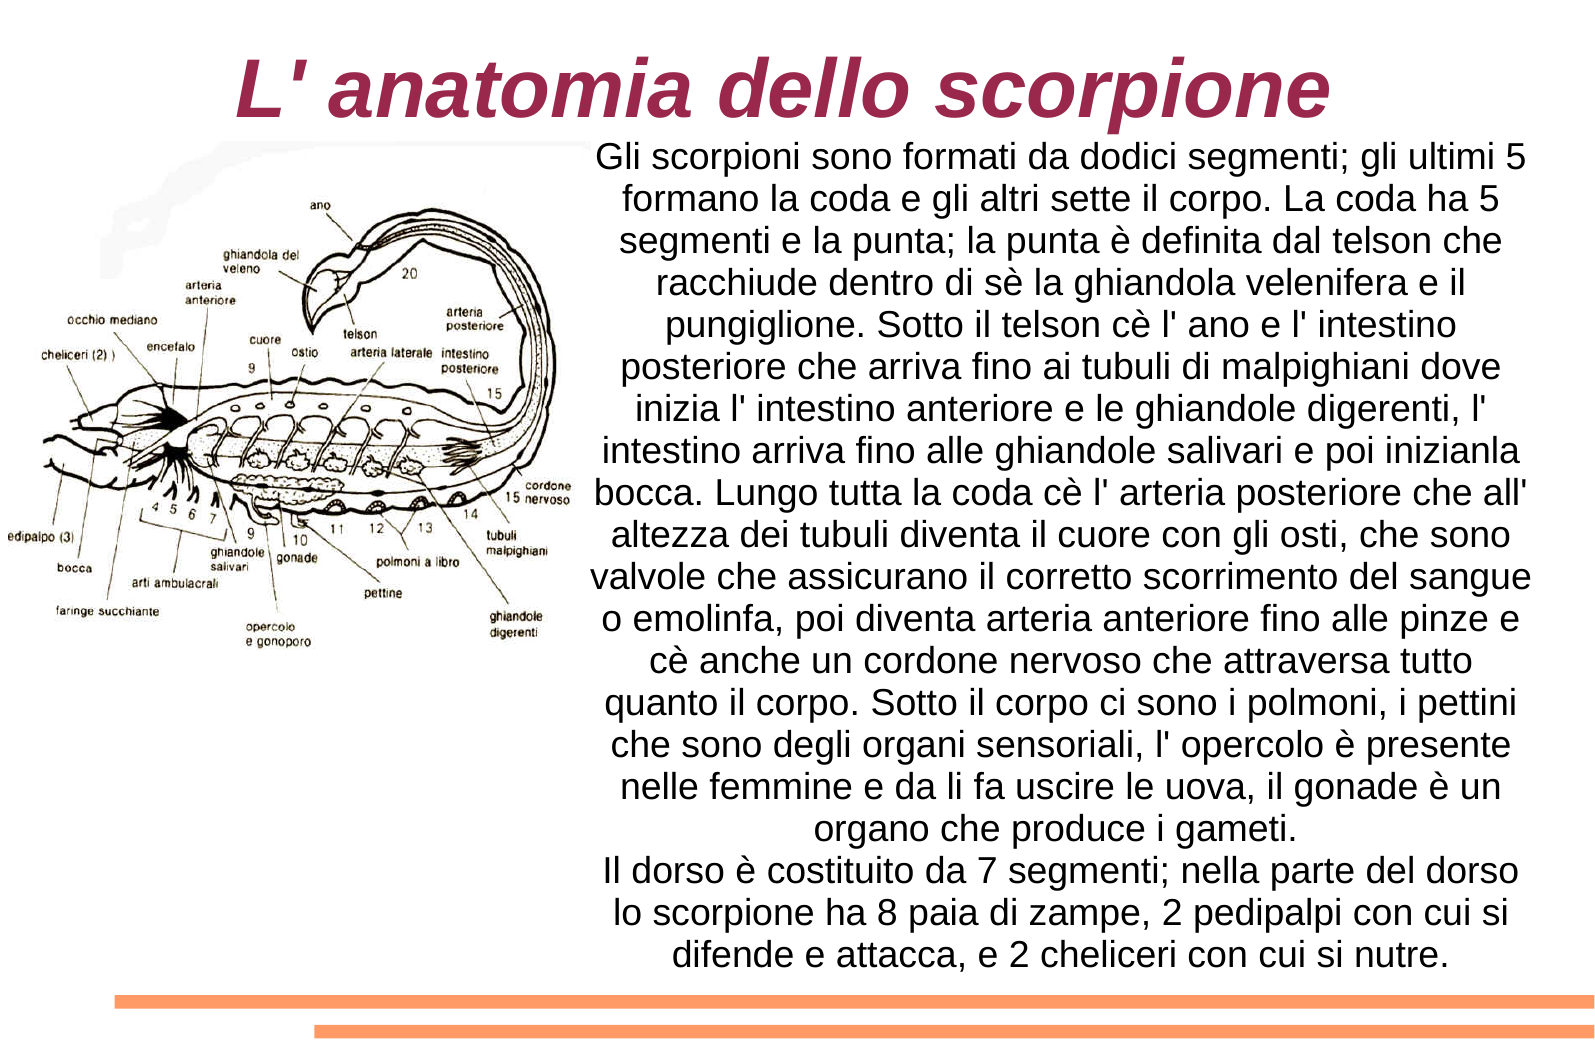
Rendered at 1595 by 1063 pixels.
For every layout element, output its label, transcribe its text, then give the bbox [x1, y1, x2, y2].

picture [8, 141, 588, 650]
subtitle Gli scorpioni sono formati da dodici segmenti; gli ultimi 5 formano la coda e gli altri sette il corpo. La coda ha 5 segmenti e la punta; la punta è definita dal telson che racchiude dentro di sè la ghiandola velenifera e il pungiglione. Sotto il telson cè l' ano e l' intestino posteriore che arriva fino ai tubuli di malpighiani dove inizia l' intestino anteriore e le ghiandole digerenti, l' intestino arriva fino alle ghiandole salivari e poi inizianla bocca. Lungo tutta la coda cè l' arteria posteriore che all' altezza dei tubuli diventa il cuore con gli osti, che sono valvole che assicurano il corretto scorrimento del sangue o emolinfa, poi diventa arteria anteriore fino alle pinze e cè anche un cordone nervoso che attraversa tutto quanto il corpo. Sotto il corpo ci sono i polmoni, i pettini che sono degli organi sensoriali, l' opercolo è presente nelle femmine e da li fa uscire le uova, il gonade è un organo che produce i gameti. Il dorso è costituito da 7 segmenti; nella parte del dorso lo scorpione ha 8 paia di zampe, 2 pedipalpi con cui si difende e attacca, e 2 cheliceri con cui si nutre. [588, 124, 1534, 987]
title L' anatomia dello scorpione [114, 0, 1477, 141]
